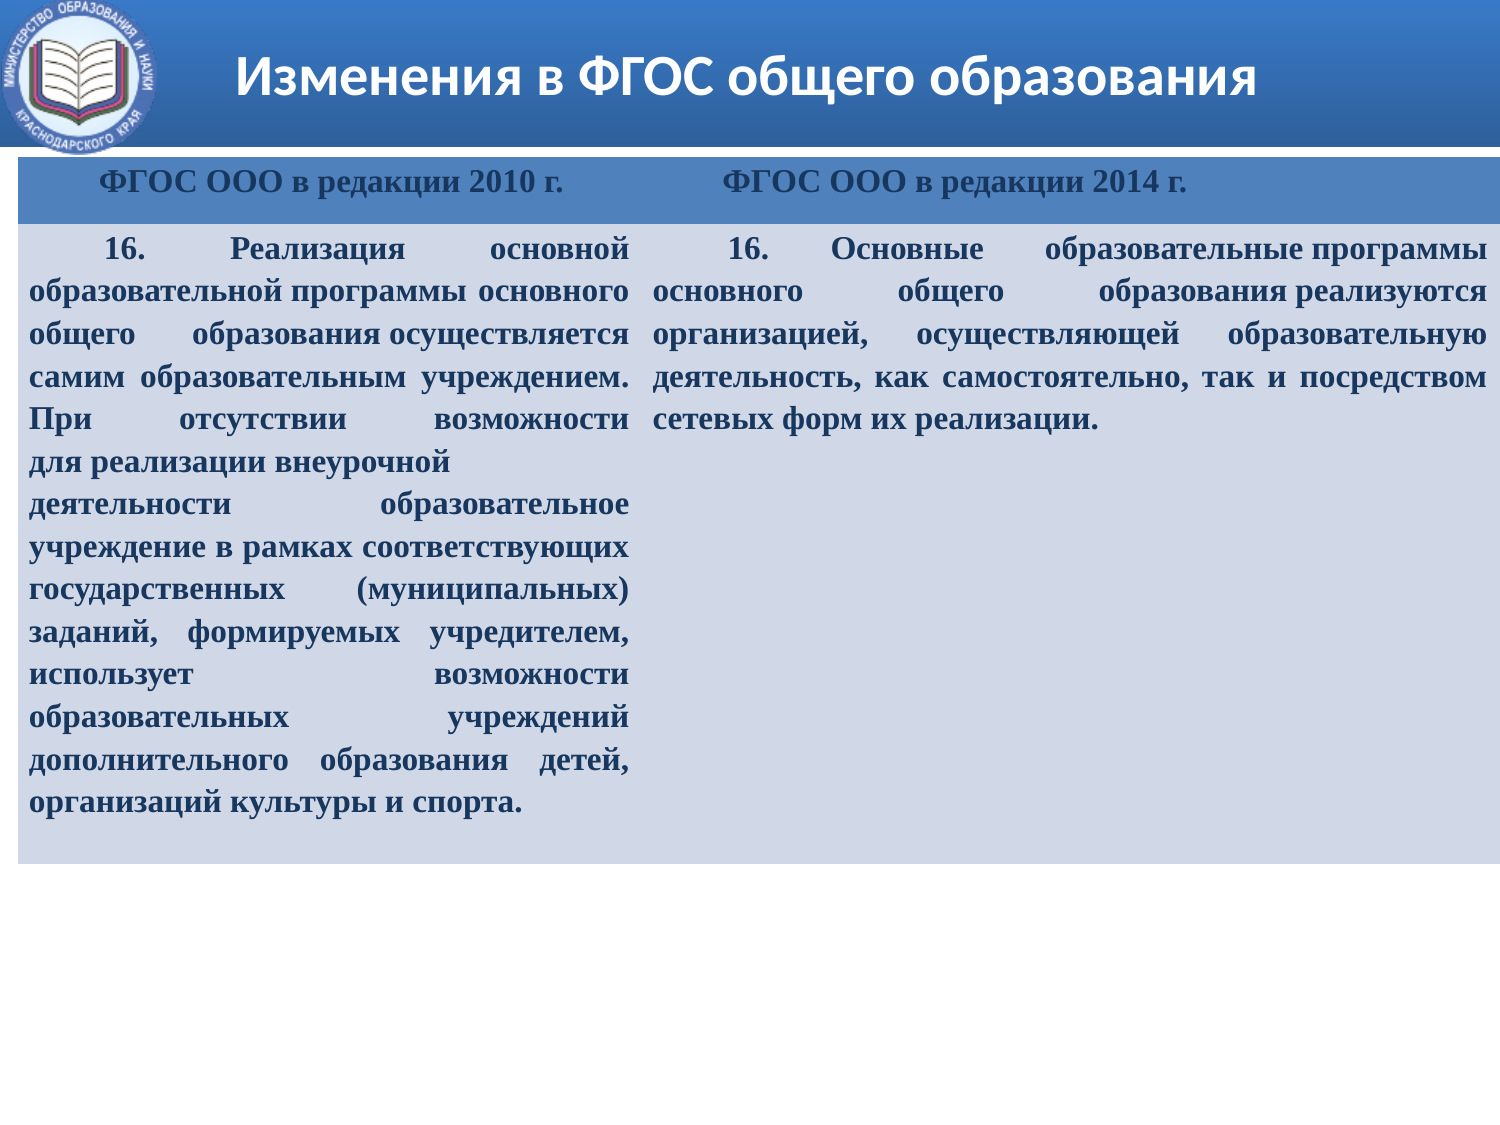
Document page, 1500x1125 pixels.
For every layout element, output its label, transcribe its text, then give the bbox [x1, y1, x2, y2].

text_box Изменения в ФГОС общего образования [157, 0, 1500, 147]
table_header ФГОС ООО в редакции 2014 г. [641, 157, 1500, 224]
table_header ФГОС ООО в редакции 2010 г. [18, 157, 641, 224]
picture [0, 0, 157, 155]
table_cell 16. Основные образовательные программы основного общего образования реализуются организацией, осуществляющей образовательную деятельность, как самостоятельно, так и посредством сетевых форм их реализации. [641, 224, 1500, 864]
table_cell 16. Реализация основной образовательной программы основного общего образования осуществляется самим образовательным учреждением. При отсутствии возможности для реализации внеурочной деятельности образовательное учреждение в рамках соответствующих государственных (муниципальных) заданий, формируемых учредителем, использует возможности образовательных учреждений дополнительного образования детей, организаций культуры и спорта. [18, 224, 641, 864]
